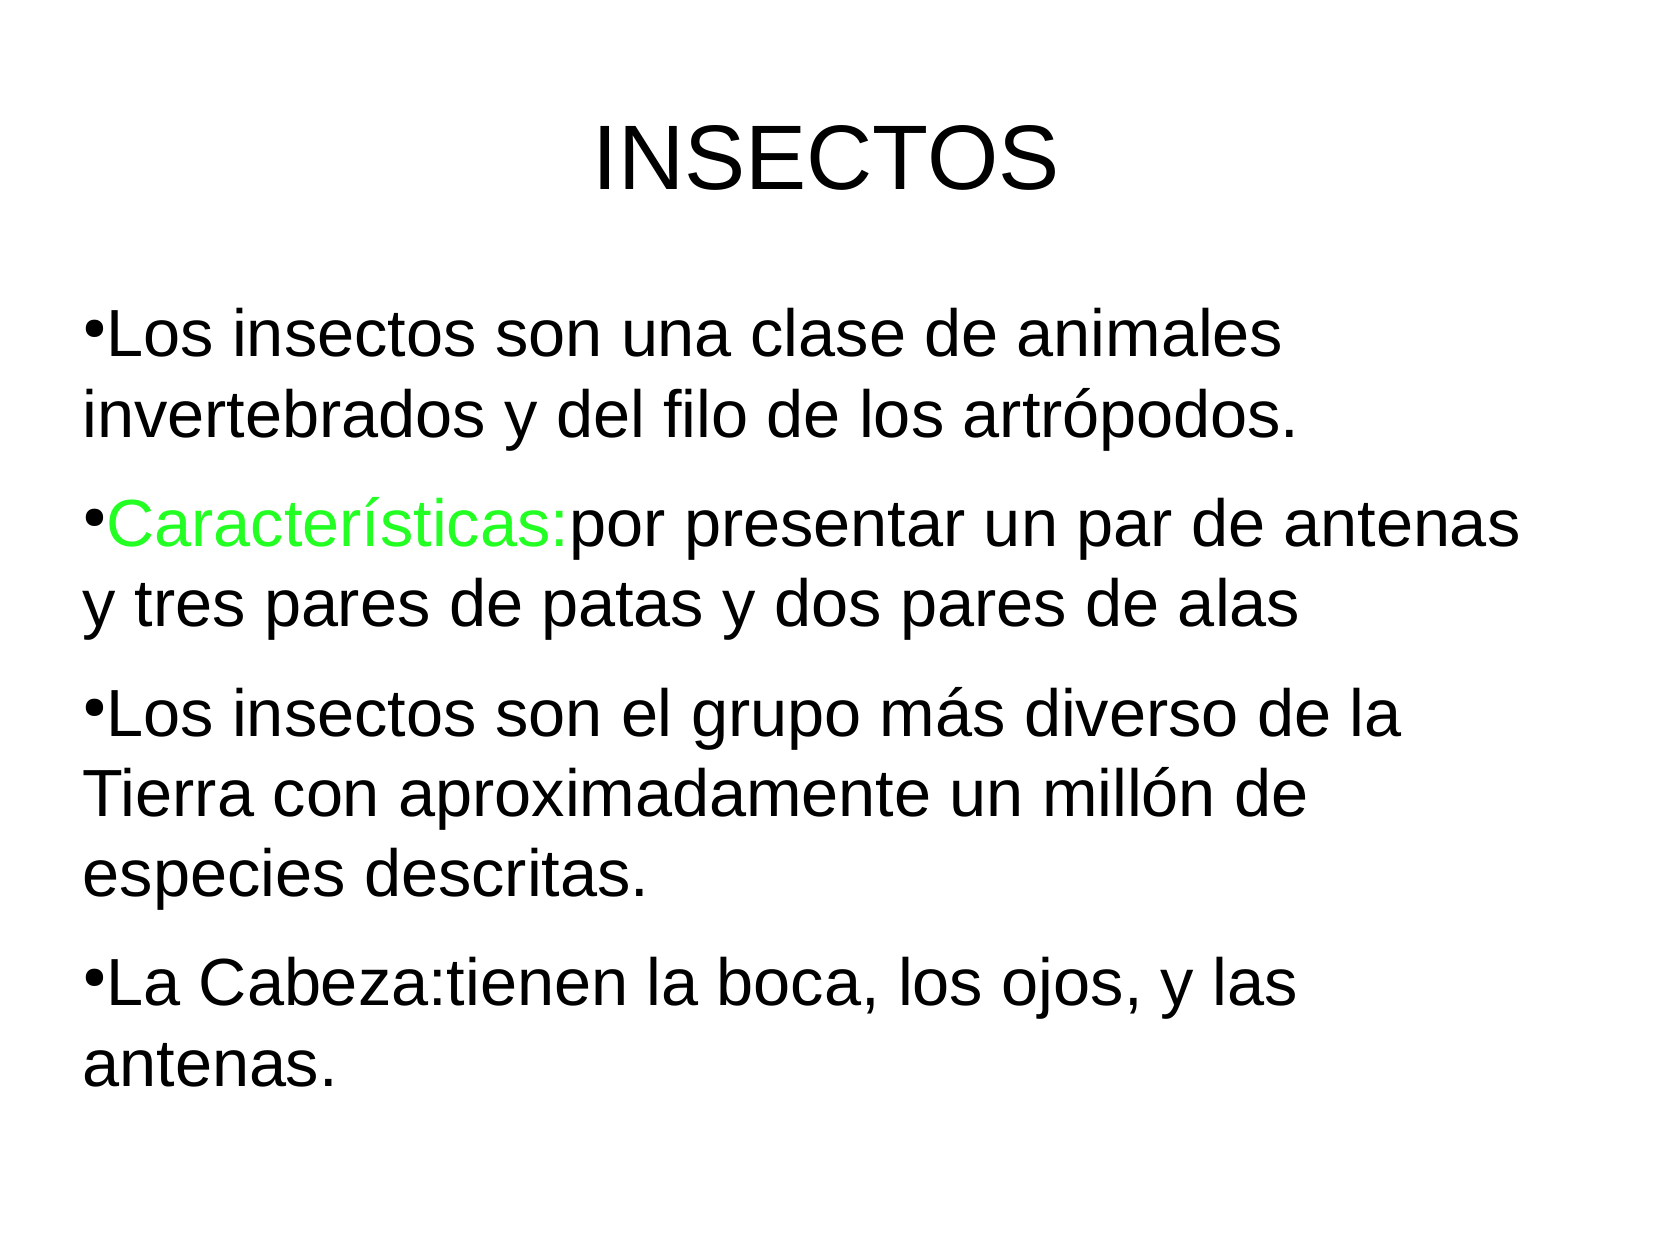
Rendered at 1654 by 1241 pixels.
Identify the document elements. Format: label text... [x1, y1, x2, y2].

list Los insectos son una clase de animales invertebrados y del filo de los artrópodos. Características:por presentar un par de antenas y tres pares de patas y dos pares de alas Los insectos son el grupo más diverso de la Tierra con aproximadamente un millón de especies descritas. La Cabeza:tienen la boca, los ojos, y las antenas. [82, 290, 1571, 1122]
title INSECTOS [82, 49, 1571, 257]
